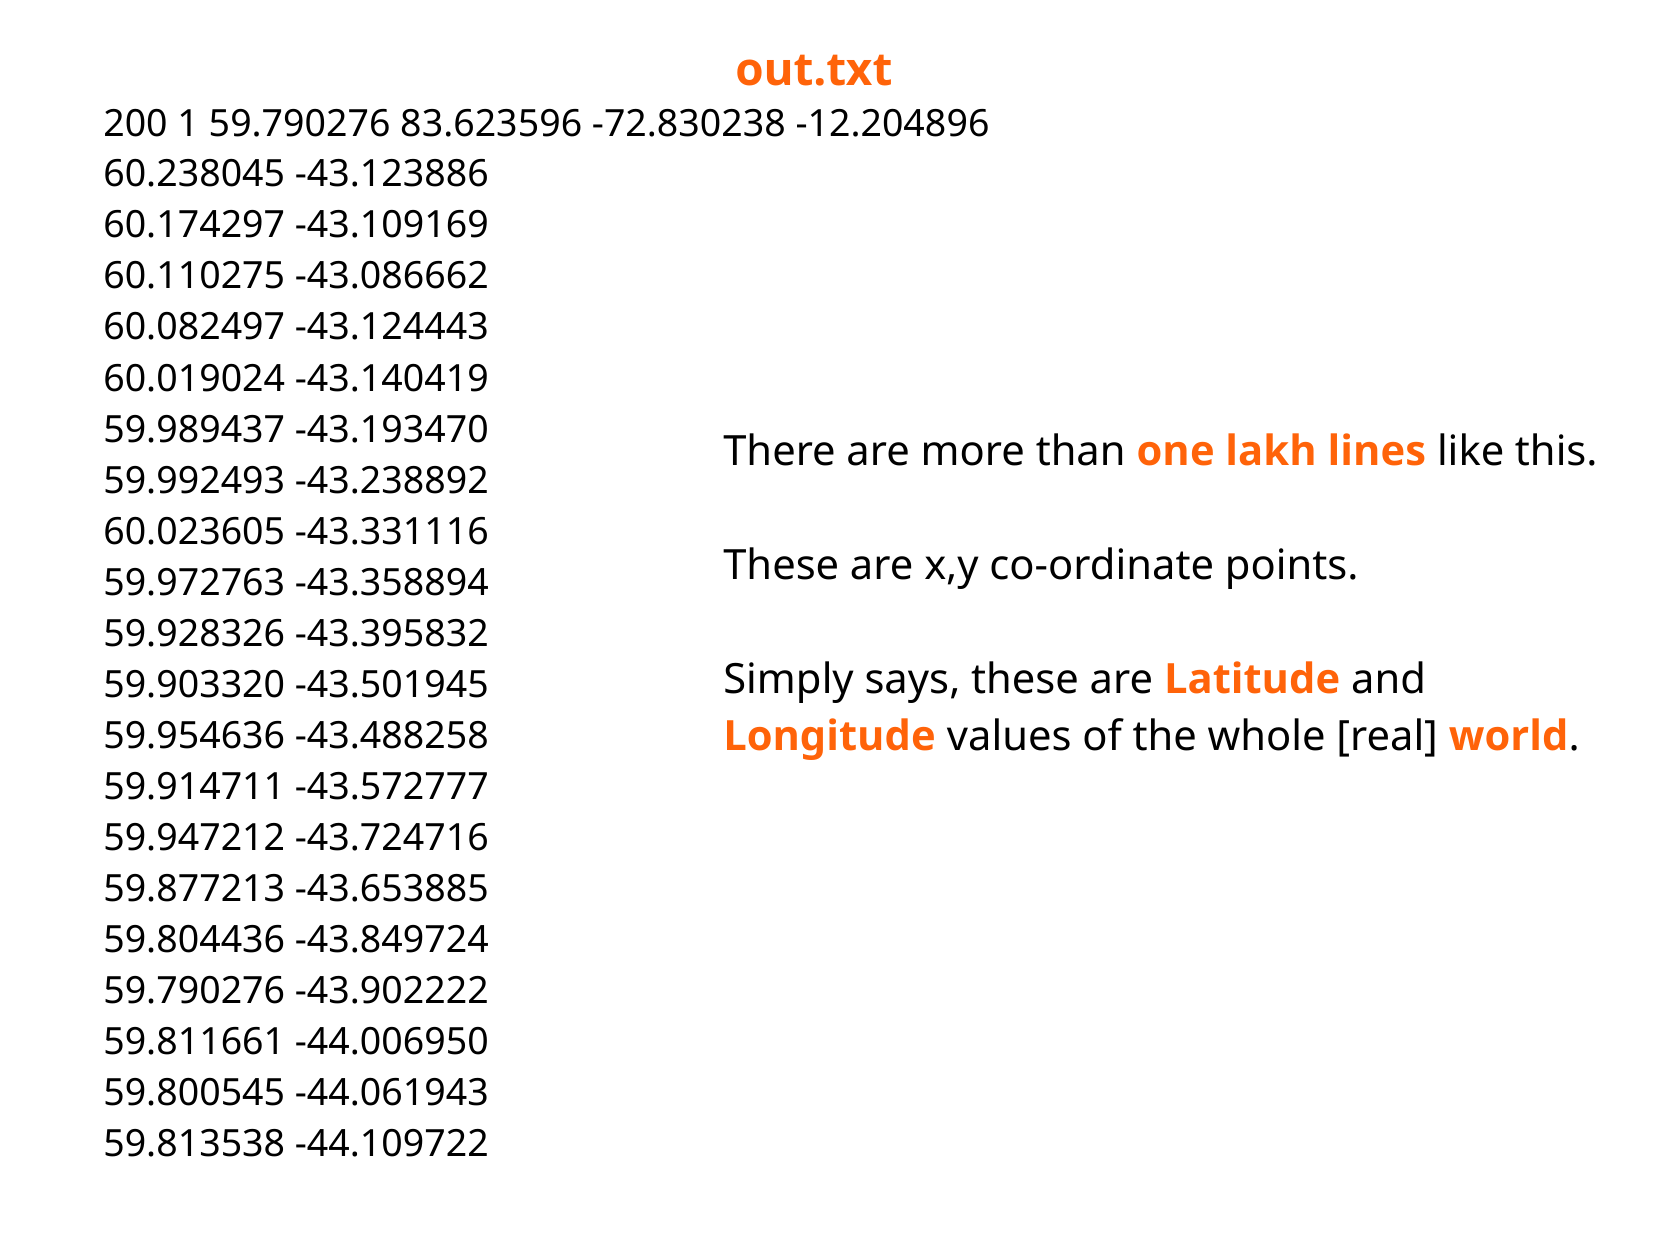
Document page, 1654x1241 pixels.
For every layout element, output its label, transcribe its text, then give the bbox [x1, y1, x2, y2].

text_box 200 1 59.790276 83.623596 -72.830238 -12.204896 60.238045 -43.123886 60.174297 -43.109169 60.110275 -43.086662 60.082497 -43.124443 60.019024 -43.140419 59.989437 -43.193470 59.992493 -43.238892 60.023605 -43.331116 59.972763 -43.358894 59.928326 -43.395832 59.903320 -43.501945 59.954636 -43.488258 59.914711 -43.572777 59.947212 -43.724716 59.877213 -43.653885 59.804436 -43.849724 59.790276 -43.902222 59.811661 -44.006950 59.800545 -44.061943 59.813538 -44.109722 [88, 88, 1595, 1226]
text_box out.txt [708, 29, 910, 108]
text_box There are more than one lakh lines like this. These are x,y co-ordinate points. Simply says, these are Latitude and Longitude values of the whole [real] world. [708, 413, 1654, 764]
